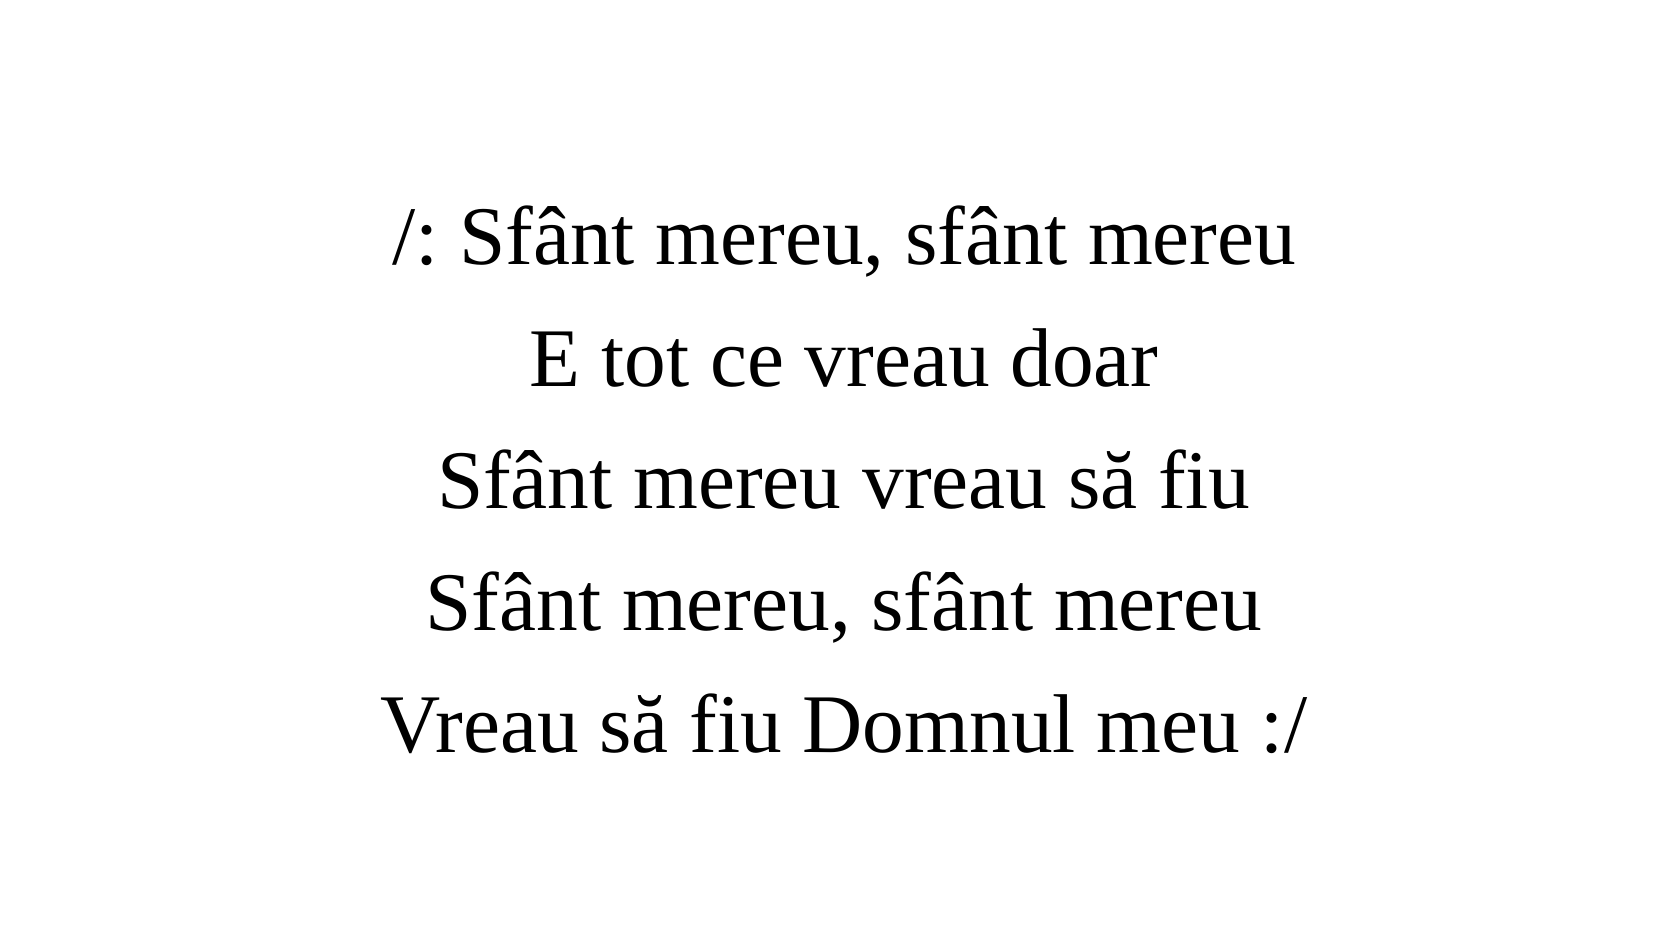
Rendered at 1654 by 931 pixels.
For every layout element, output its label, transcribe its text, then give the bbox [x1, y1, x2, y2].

subtitle /: Sfânt mereu, sfânt mereu E tot ce vreau doar Sfânt mereu vreau să fiu Sfânt mereu, sfânt mereu Vreau să fiu Domnul meu :/ [153, 176, 1536, 775]
